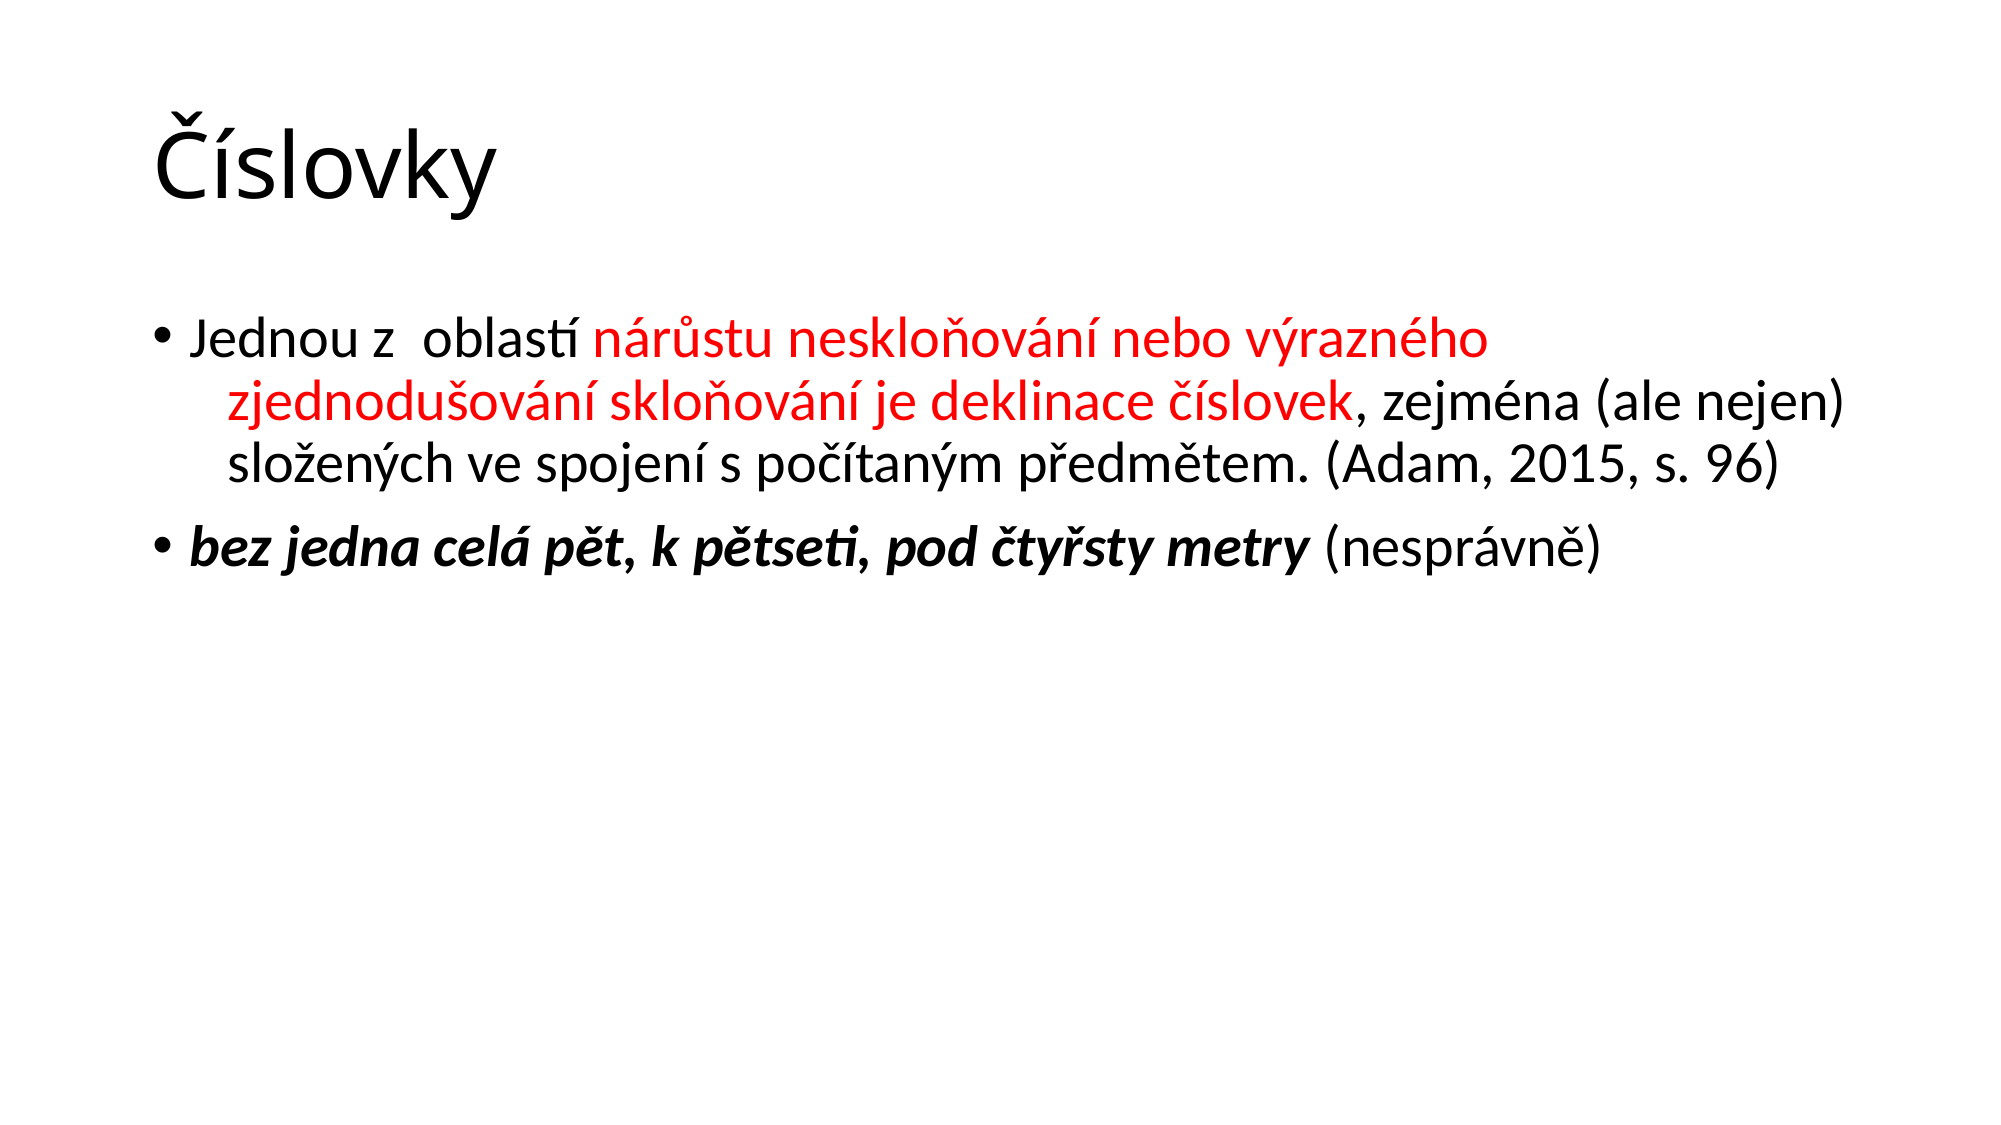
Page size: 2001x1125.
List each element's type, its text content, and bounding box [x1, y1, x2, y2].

list Jednou z oblastí nárůstu neskloňování nebo výrazného zjednodušování skloňování je deklinace číslovek, zejména (ale nejen) složených ve spojení s počítaným předmětem. (Adam, 2015, s. 96) bez jedna celá pět, k pětseti, pod čtyřsty metry (nesprávně) [137, 299, 1863, 1014]
title Číslovky [137, 59, 1863, 278]
